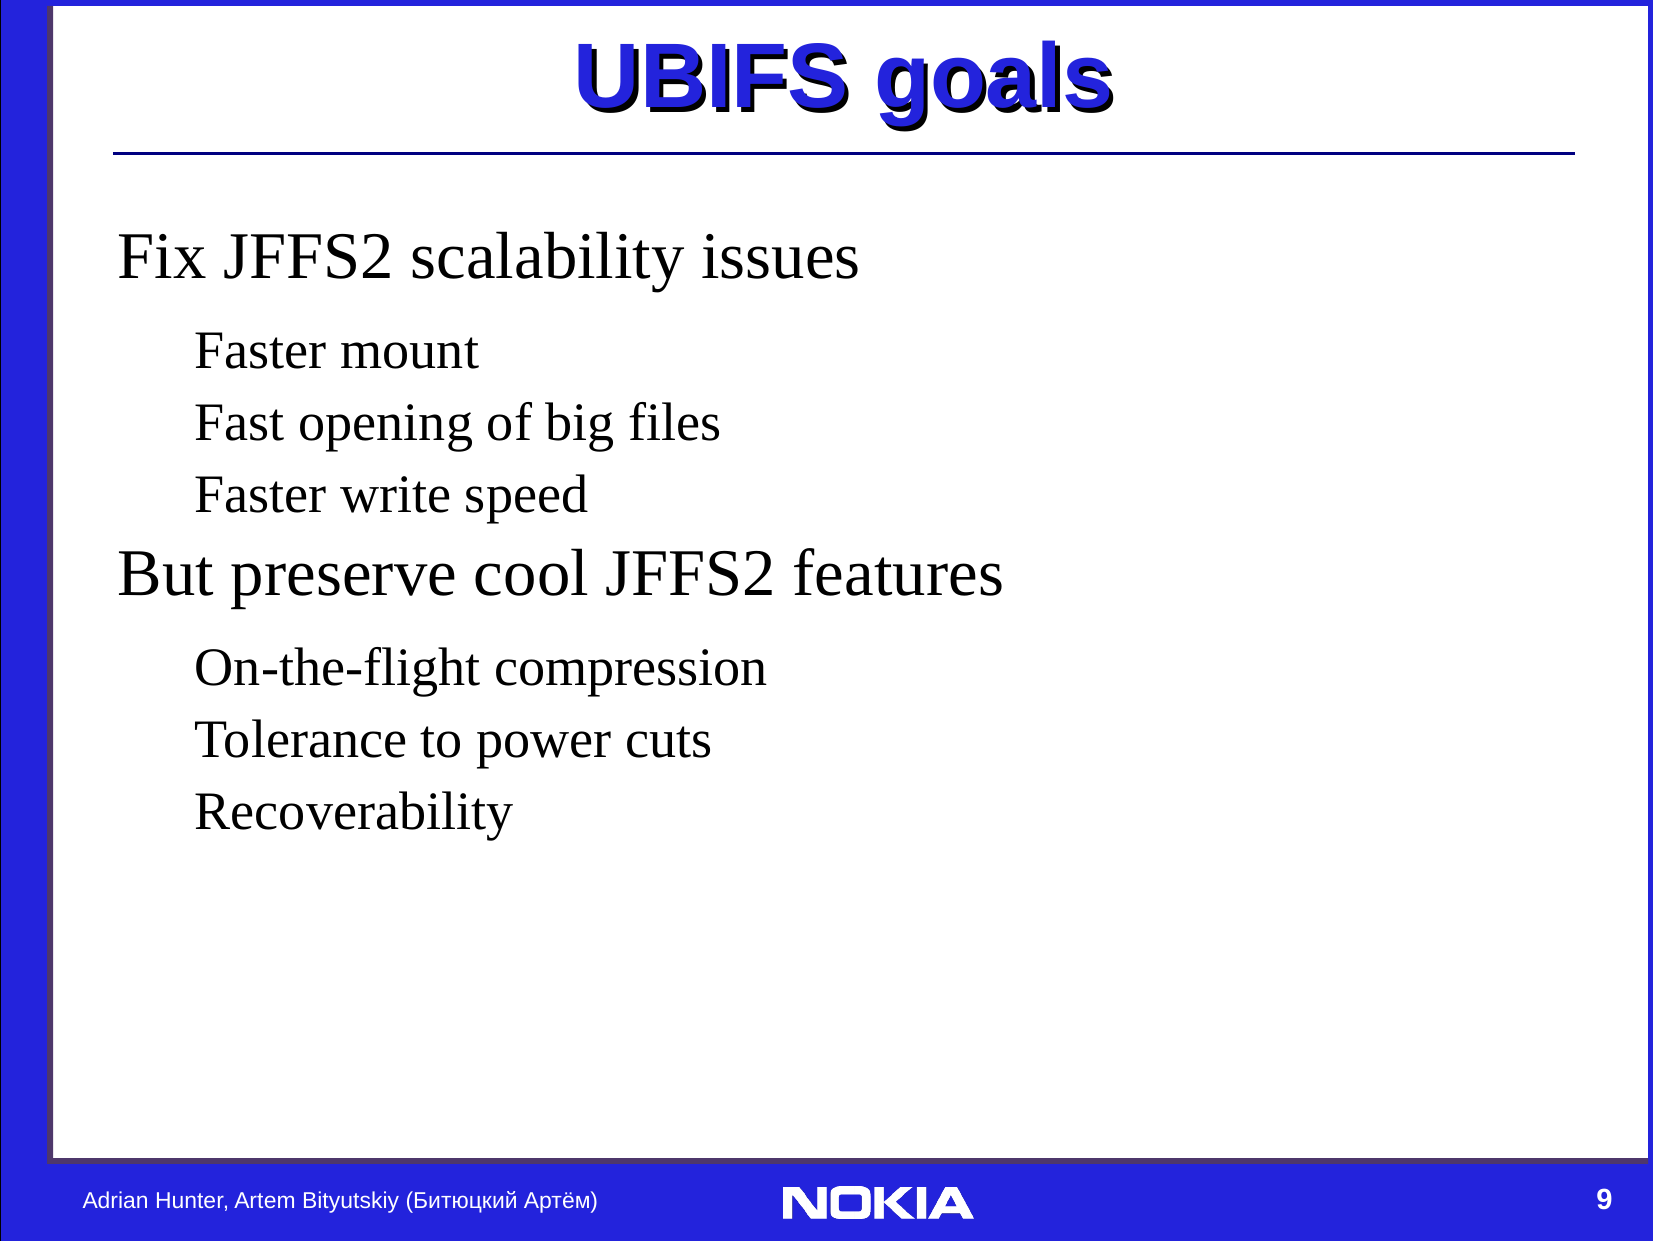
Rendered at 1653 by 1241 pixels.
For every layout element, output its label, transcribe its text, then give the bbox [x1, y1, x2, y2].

title UBIFS goals [100, 2, 1588, 151]
picture [783, 1186, 974, 1219]
list Fix JFFS2 scalability issues Faster mount Fast opening of big files Faster write speed But preserve cool JFFS2 features On-the-flight compression Tolerance to power cuts Recoverability [100, 219, 1588, 1072]
